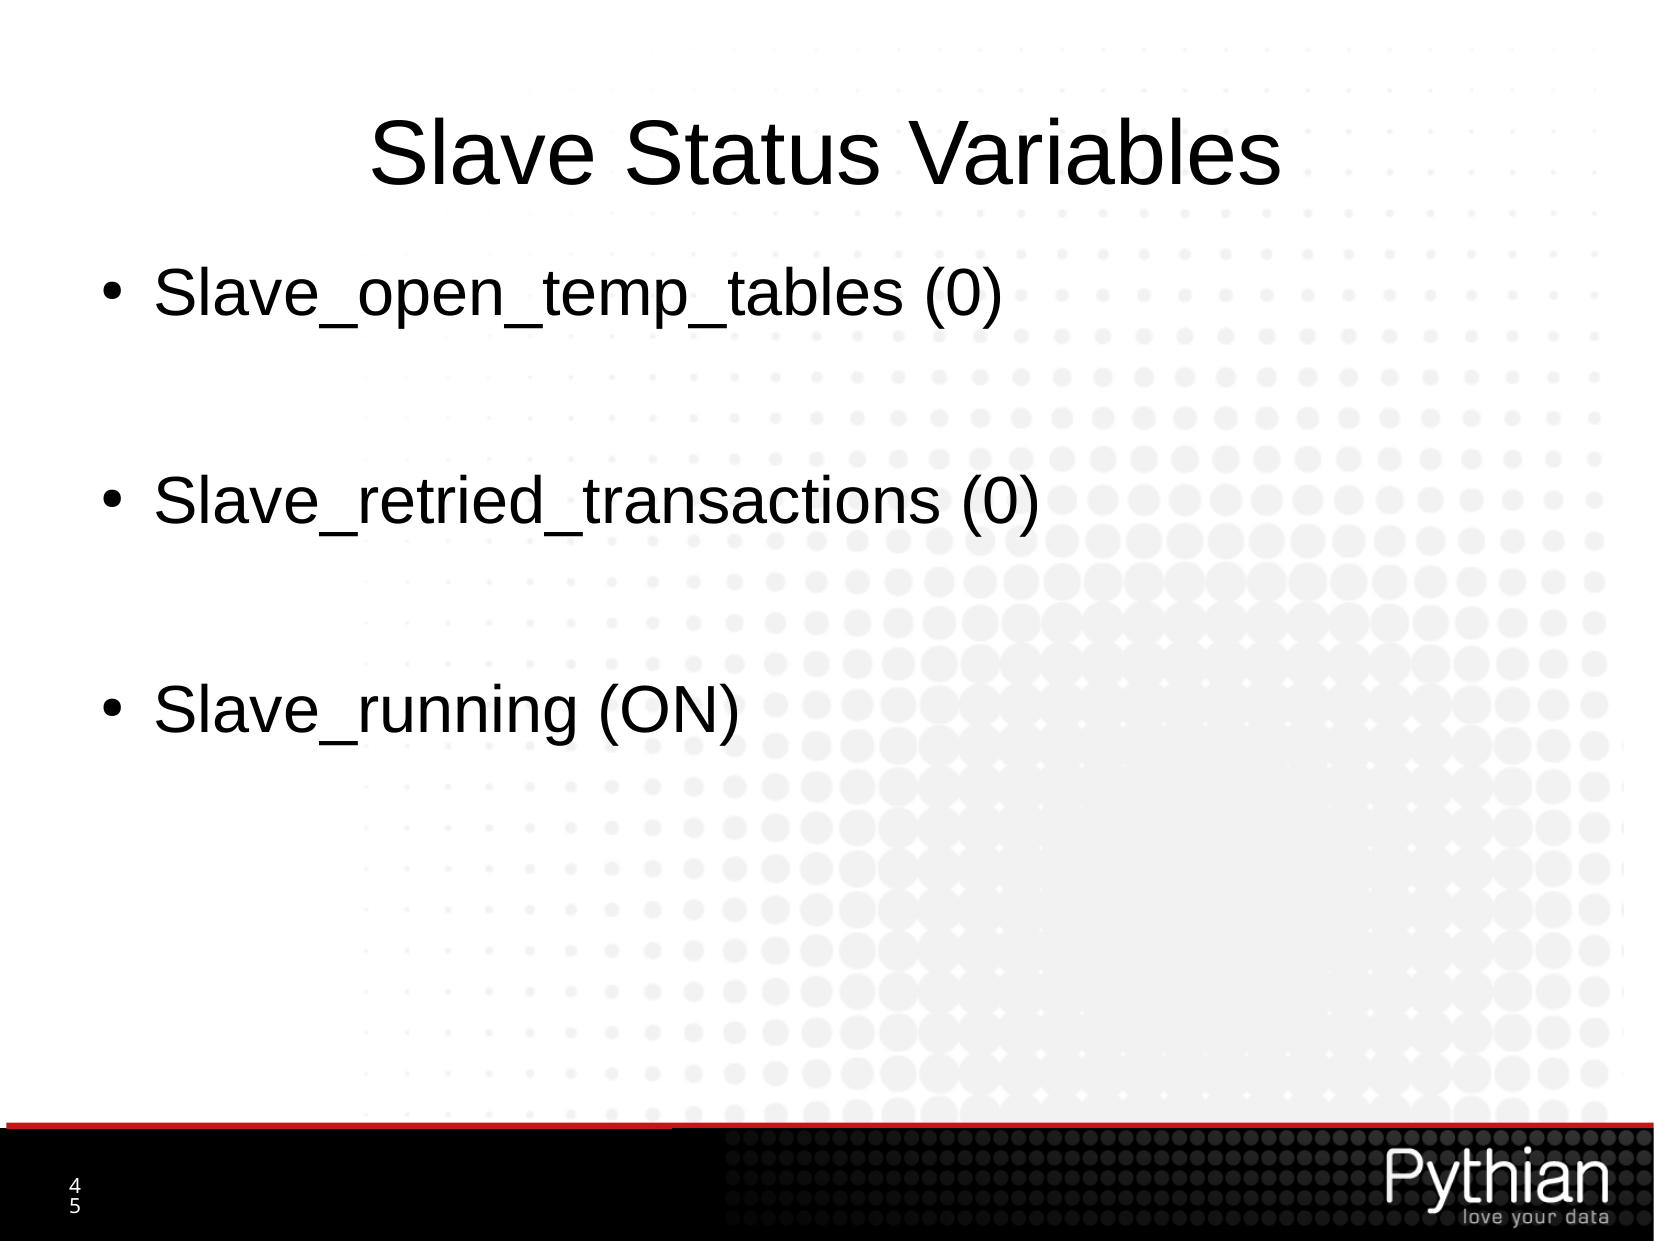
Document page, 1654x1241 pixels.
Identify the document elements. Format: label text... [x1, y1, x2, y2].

picture [672, 1128, 1654, 1241]
title Slave Status Variables [82, 49, 1571, 254]
list Slave_open_temp_tables (0) Slave_retried_transactions (0) Slave_running (ON) [82, 254, 1571, 1074]
picture [355, 46, 1624, 1122]
